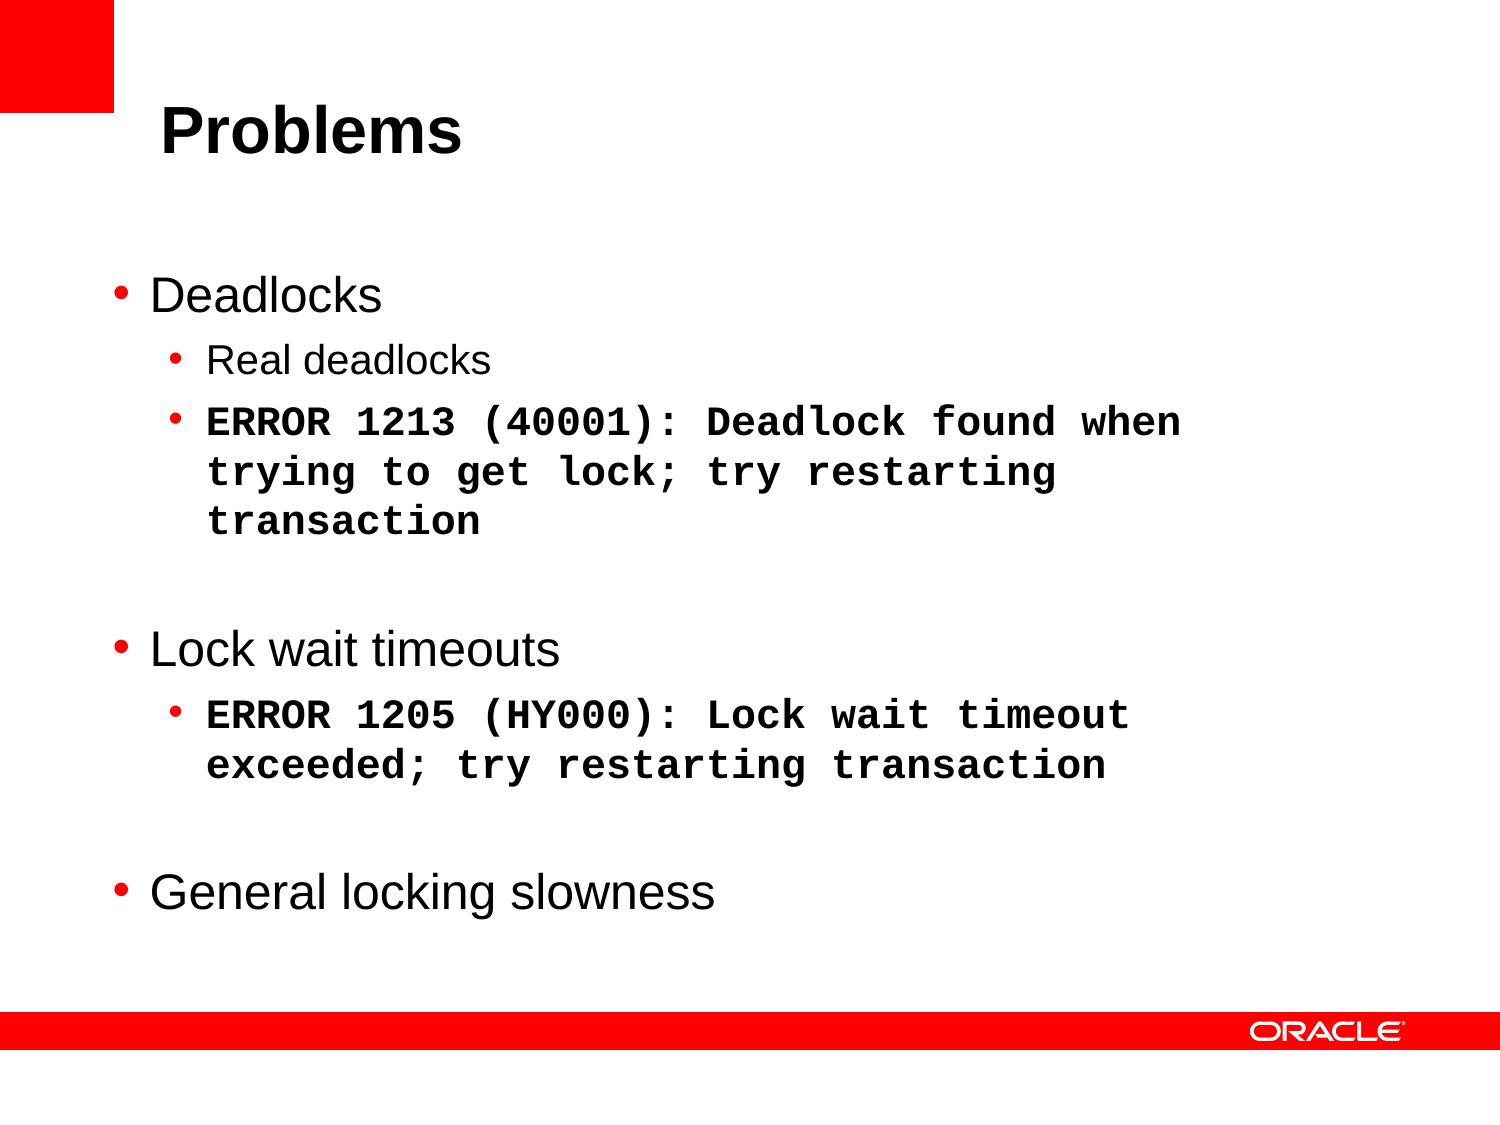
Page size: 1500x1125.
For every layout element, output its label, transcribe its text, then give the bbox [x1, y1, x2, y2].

picture [0, 0, 114, 113]
list Deadlocks Real deadlocks ERROR 1213 (40001): Deadlock found when trying to get lock; try restarting transaction Lock wait timeouts ERROR 1205 (HY000): Lock wait timeout exceeded; try restarting transaction General locking slowness [112, 262, 1349, 975]
title Problems [145, 49, 1390, 205]
picture [0, 1012, 1500, 1050]
